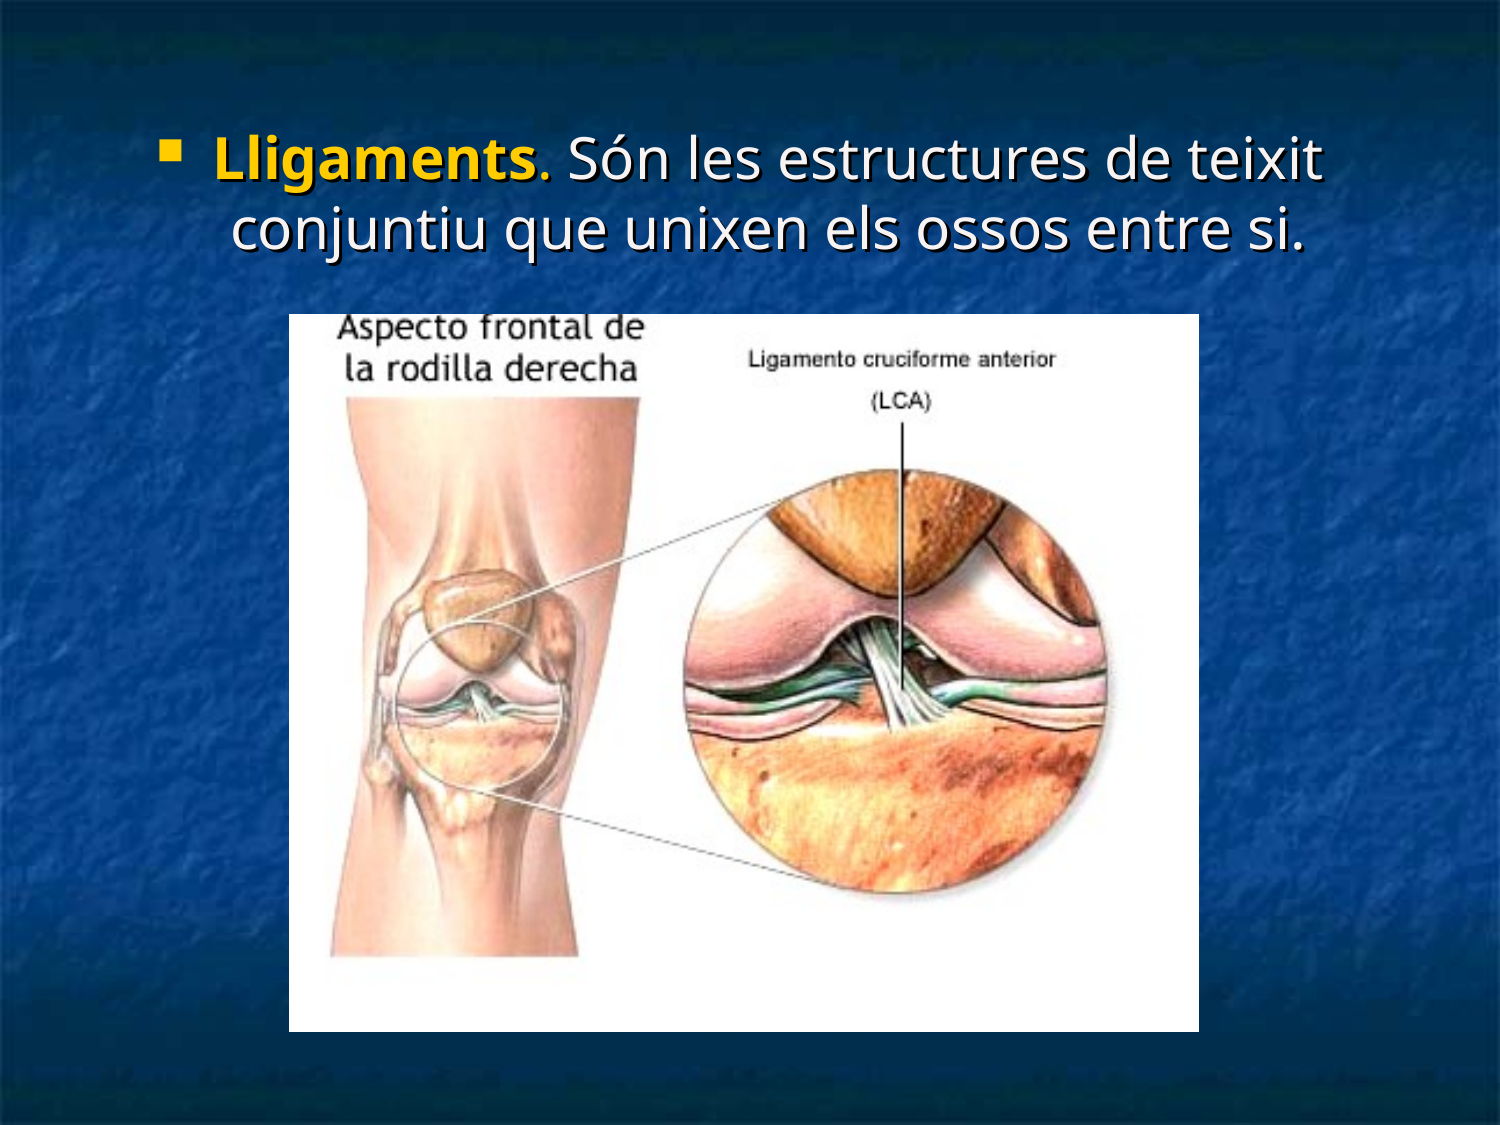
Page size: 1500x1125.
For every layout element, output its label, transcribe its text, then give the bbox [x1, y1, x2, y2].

picture [0, 0, 1500, 1125]
list Lligaments. Són les estructures de teixit conjuntiu que unixen els ossos entre si. [64, 113, 1415, 315]
